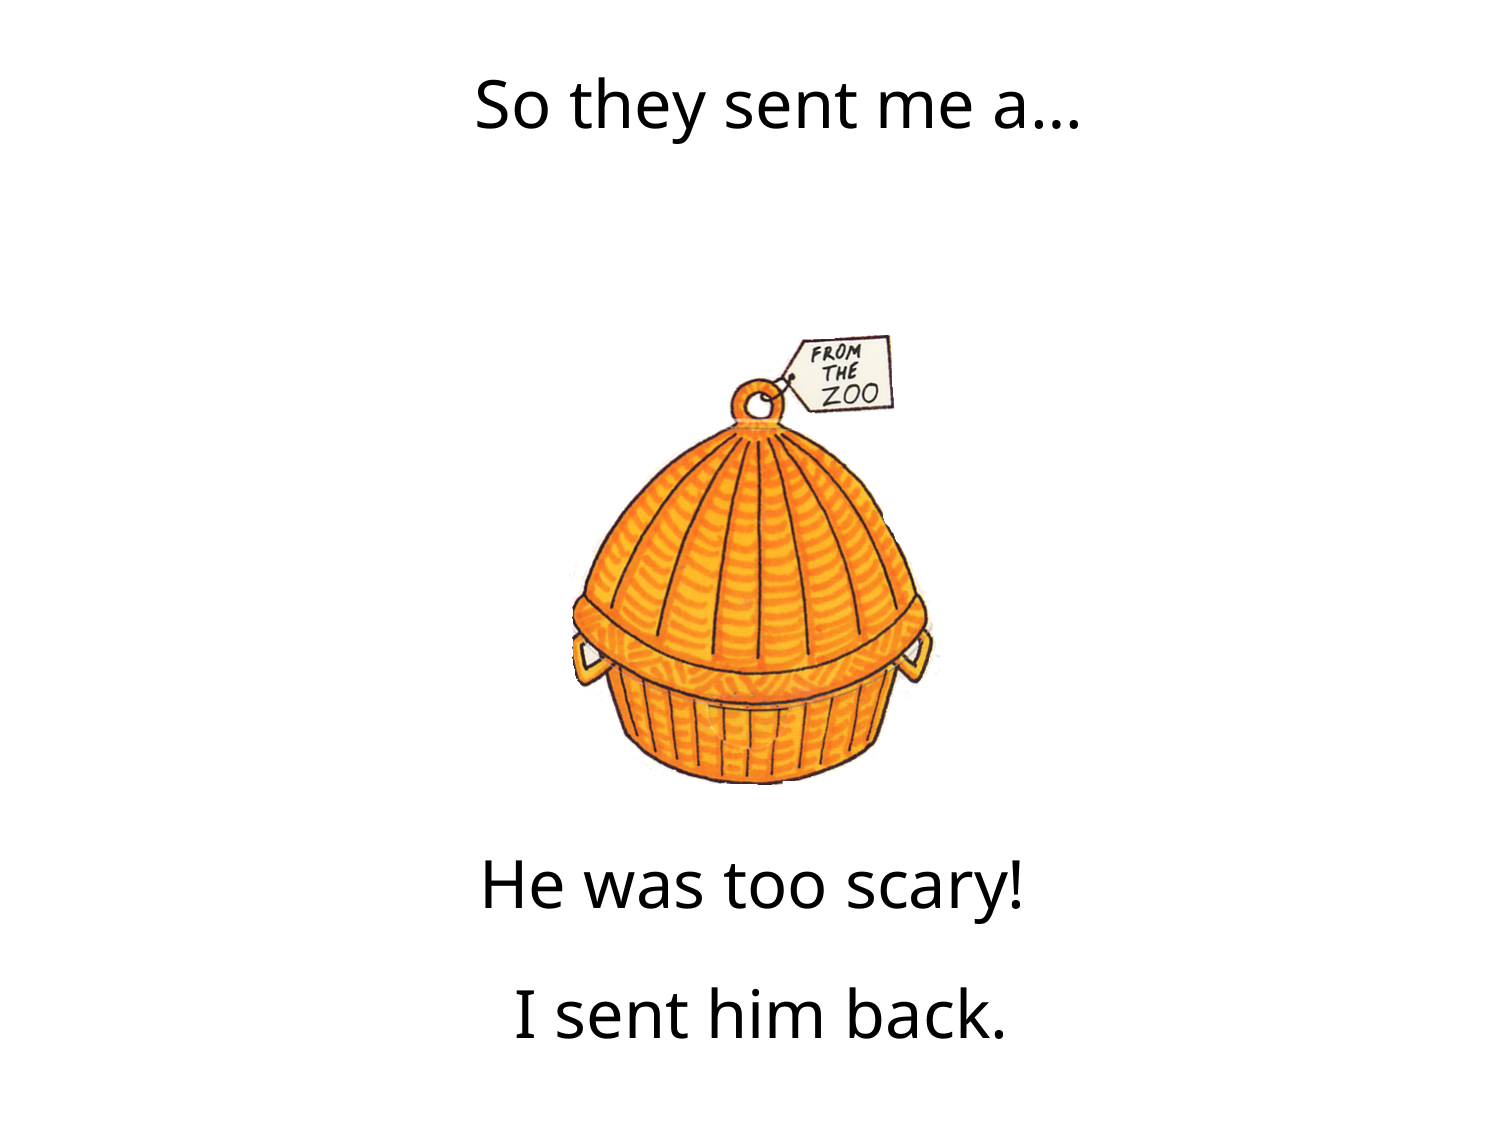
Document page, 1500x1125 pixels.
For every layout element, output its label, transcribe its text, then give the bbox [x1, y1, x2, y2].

text_box He was too scary! [407, 834, 1117, 930]
text_box I sent him back. [478, 964, 1046, 1060]
picture [559, 327, 940, 797]
text_box So they sent me a… [336, 54, 1223, 151]
